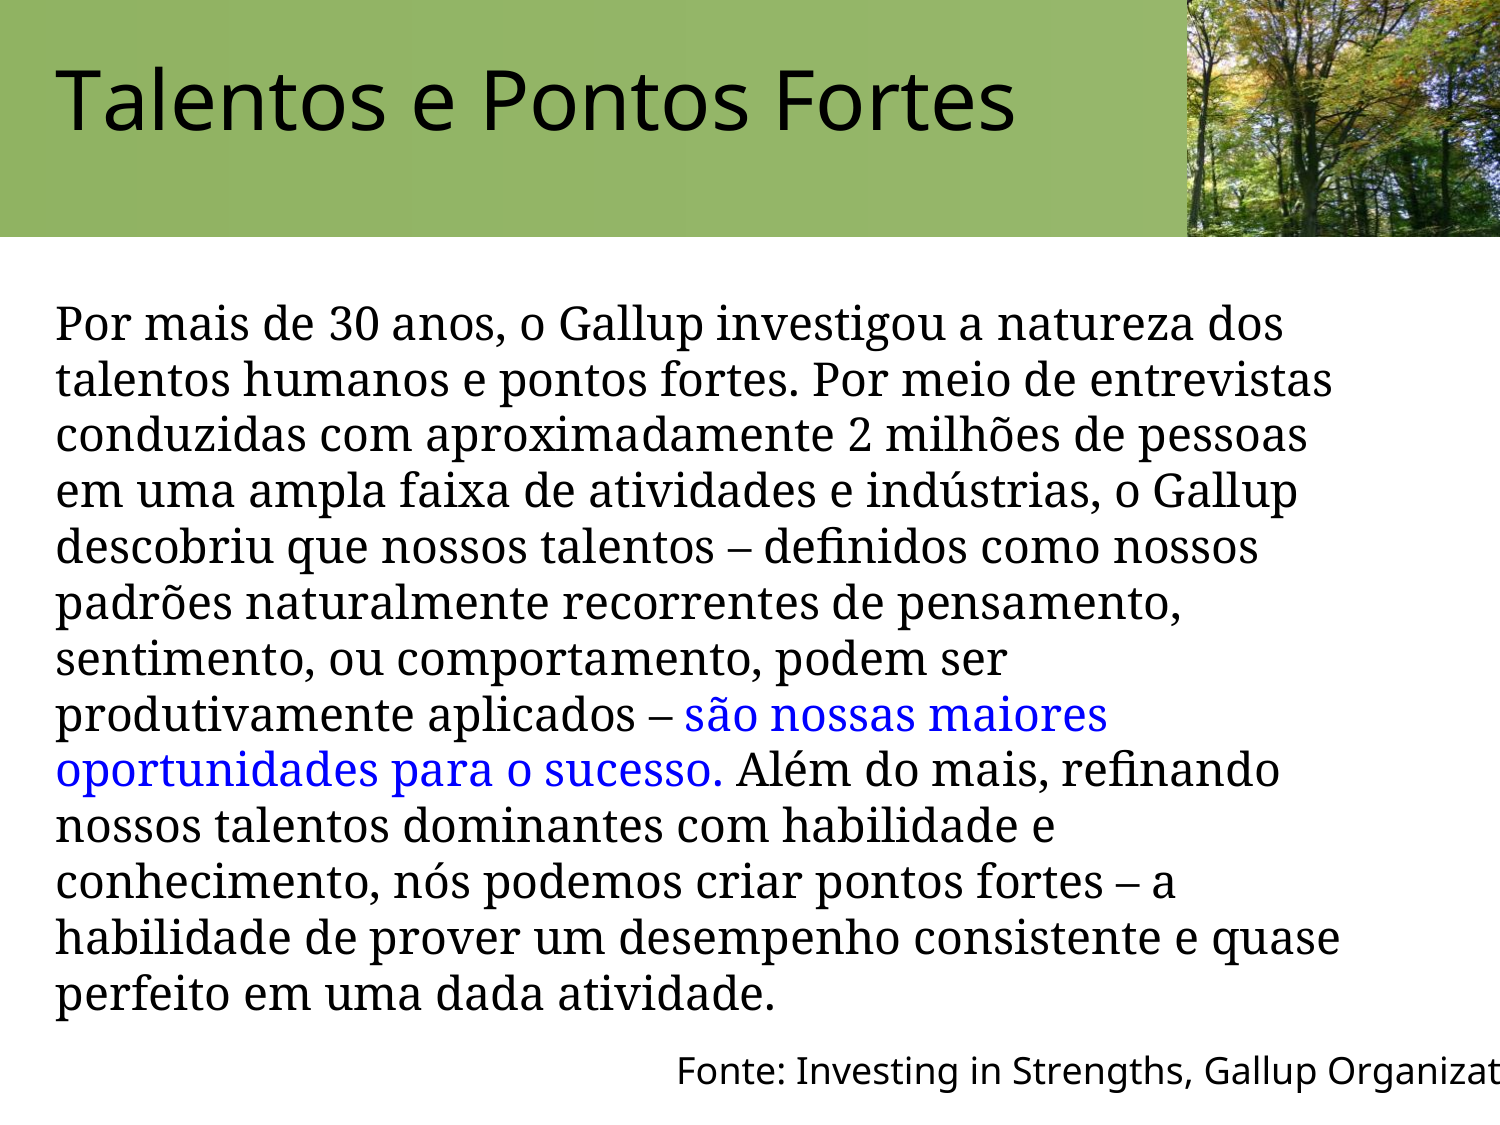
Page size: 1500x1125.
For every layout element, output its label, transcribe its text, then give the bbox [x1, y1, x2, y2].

picture [1187, 0, 1500, 237]
text_box Fonte: Investing in Strengths, Gallup Organization [661, 1039, 1493, 1100]
list Por mais de 30 anos, o Gallup investigou a natureza dos talentos humanos e pontos fortes. Por meio de entrevistas conduzidas com aproximadamente 2 milhões de pessoas em uma ampla faixa de atividades e indústrias, o Gallup descobriu que nossos talentos – definidos como nossos padrões naturalmente recorrentes de pensamento, sentimento, ou comportamento, podem ser produtivamente aplicados – são nossas maiores oportunidades para o sucesso. Além do mais, refinando nossos talentos dominantes com habilidade e conhecimento, nós podemos criar pontos fortes – a habilidade de prover um desempenho consistente e quase perfeito em uma dada atividade. [41, 286, 1392, 1029]
title Talentos e Pontos Fortes [41, 21, 1164, 173]
